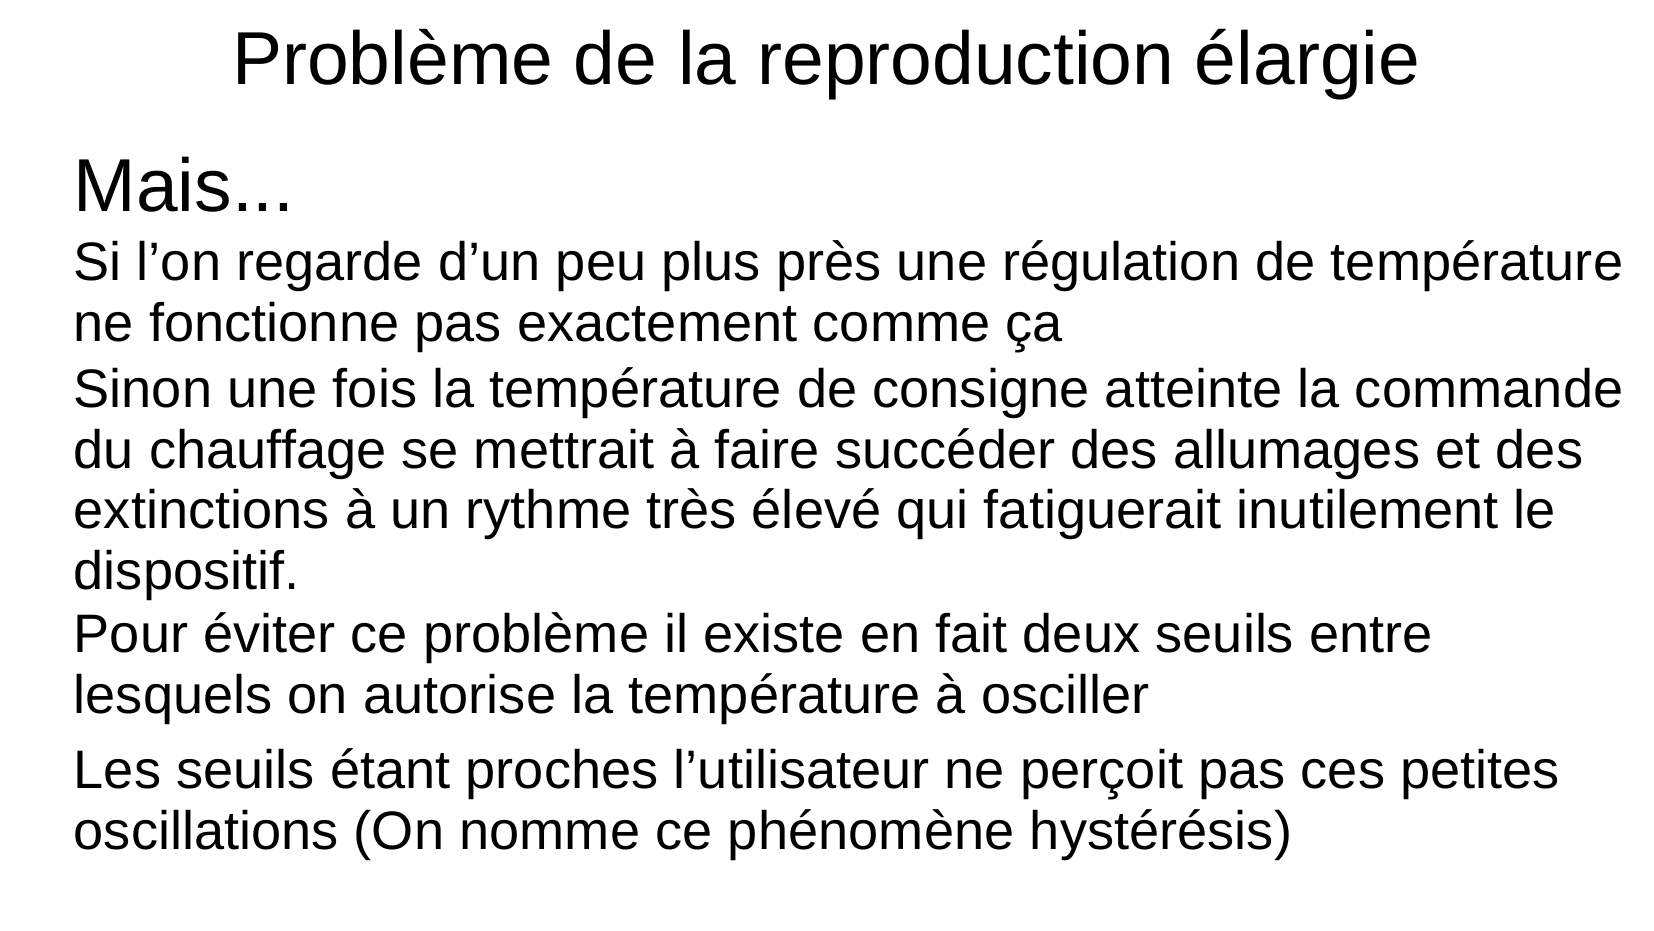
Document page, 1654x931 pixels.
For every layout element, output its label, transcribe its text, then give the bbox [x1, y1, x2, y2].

text_box Mais... [59, 135, 414, 319]
text_box Pour éviter ce problème il existe en fait deux seuils entre lesquels on autorise la température à osciller [59, 596, 1642, 733]
text_box Les seuils étant proches l’utilisateur ne perçoit pas ces petites oscillations (On nomme ce phénomène hystérésis) [59, 732, 1630, 869]
text_box Sinon une fois la température de consigne atteinte la commande du chauffage se mettrait à faire succéder des allumages et des extinctions à un rythme très élevé qui fatiguerait inutilement le dispositif. [59, 351, 1642, 596]
text_box Si l’on regarde d’un peu plus près une régulation de température ne fonctionne pas exactement comme ça [59, 224, 1642, 351]
title Problème de la reproduction élargie [82, 11, 1571, 107]
